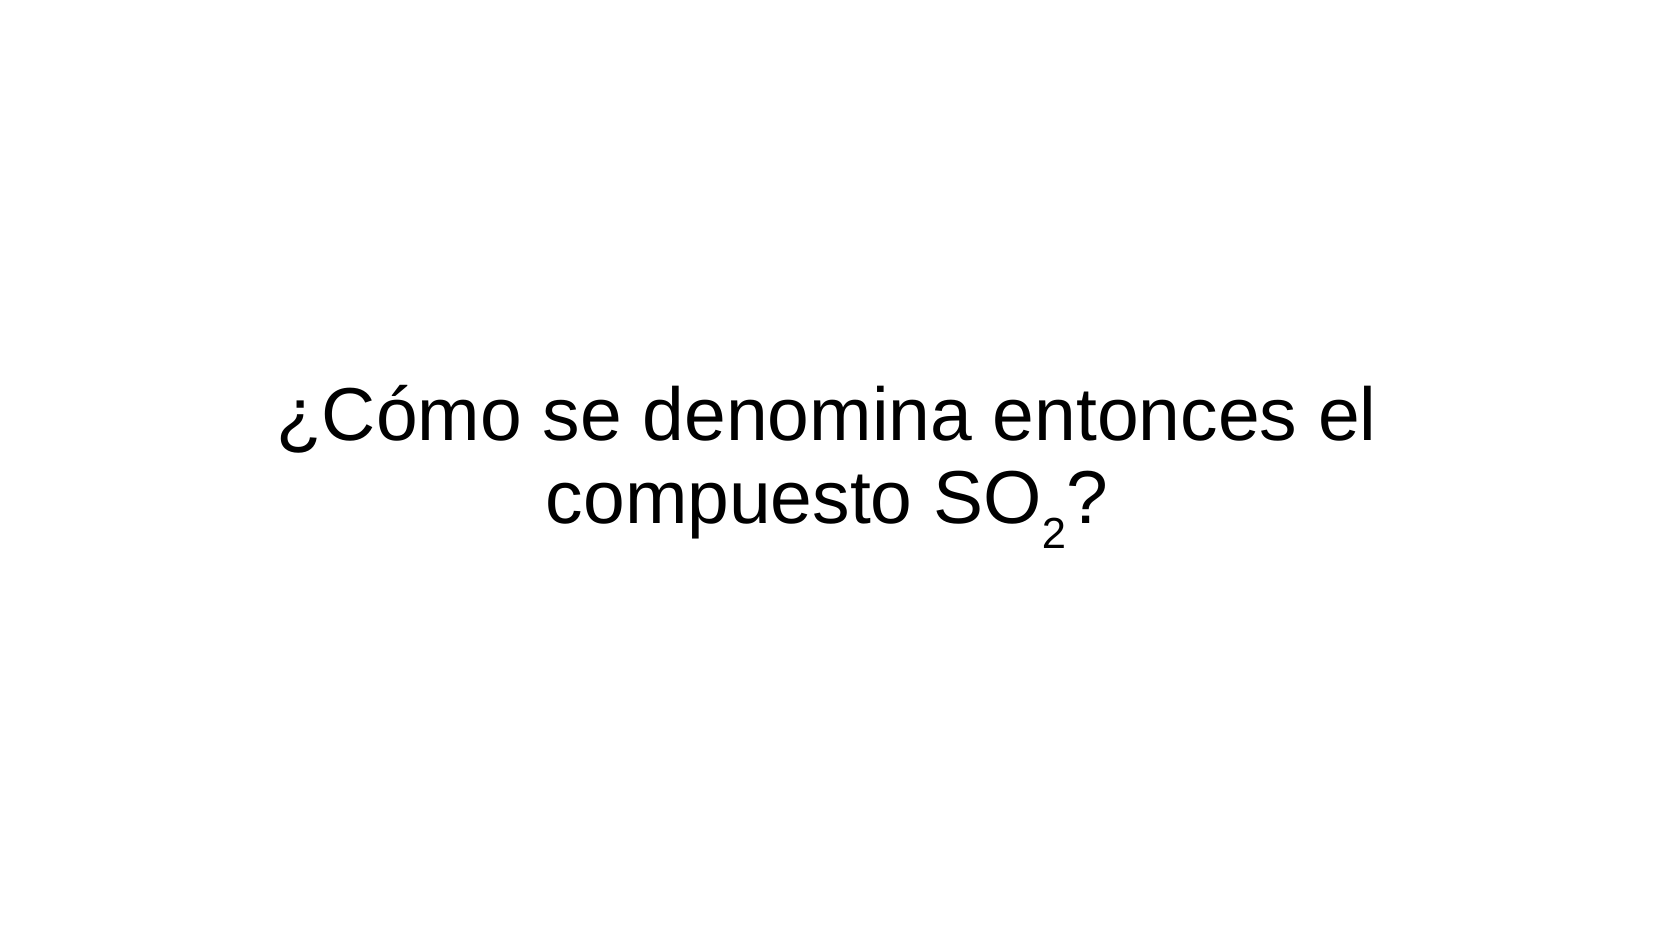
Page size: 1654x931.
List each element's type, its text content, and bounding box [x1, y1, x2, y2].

title ¿Cómo se denomina entonces el compuesto SO2? [82, 372, 1571, 559]
